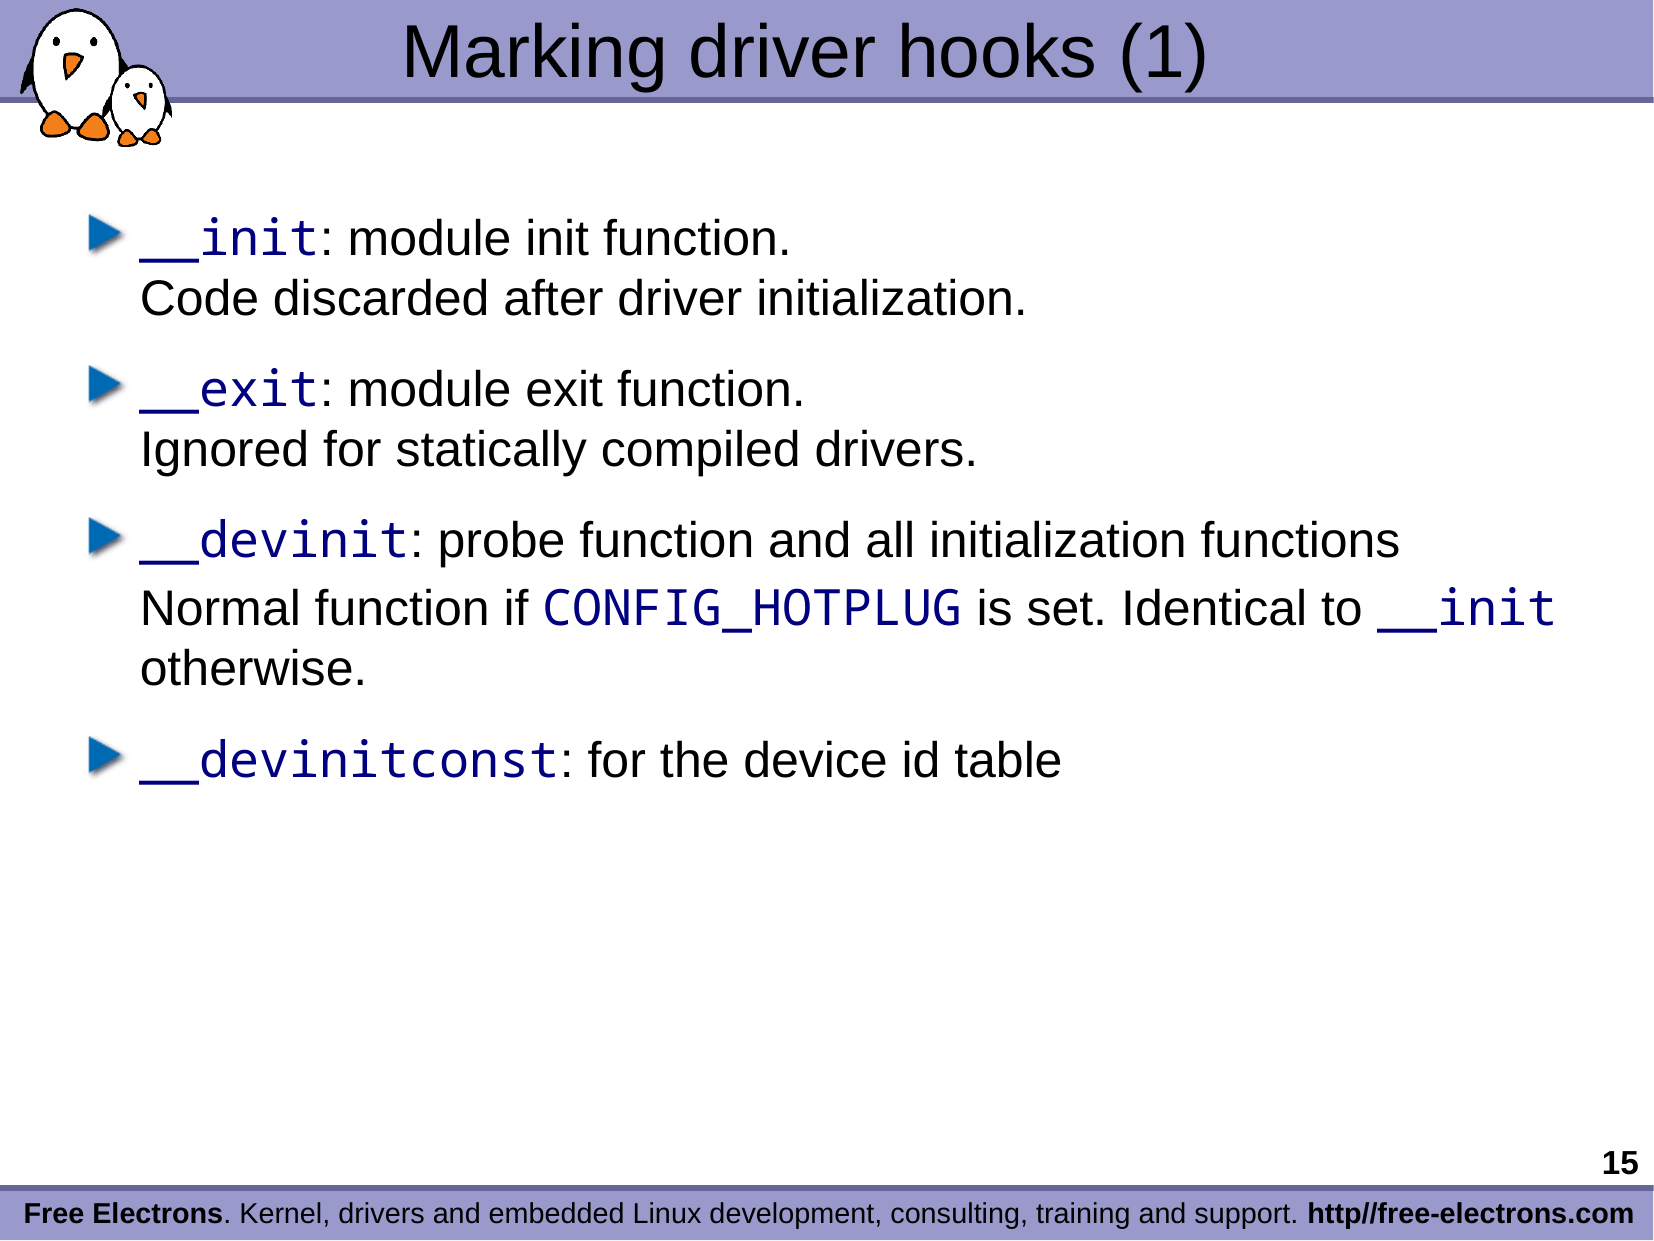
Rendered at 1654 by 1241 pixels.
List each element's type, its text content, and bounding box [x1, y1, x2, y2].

list __init: module init function. Code discarded after driver initialization. __exit: module exit function. Ignored for statically compiled drivers. __devinit: probe function and all initialization functions Normal function if CONFIG_HOTPLUG is set. Identical to __init otherwise. __devinitconst: for the device id table [68, 201, 1592, 1118]
title Marking driver hooks (1) [60, 0, 1551, 104]
picture [20, 8, 172, 147]
